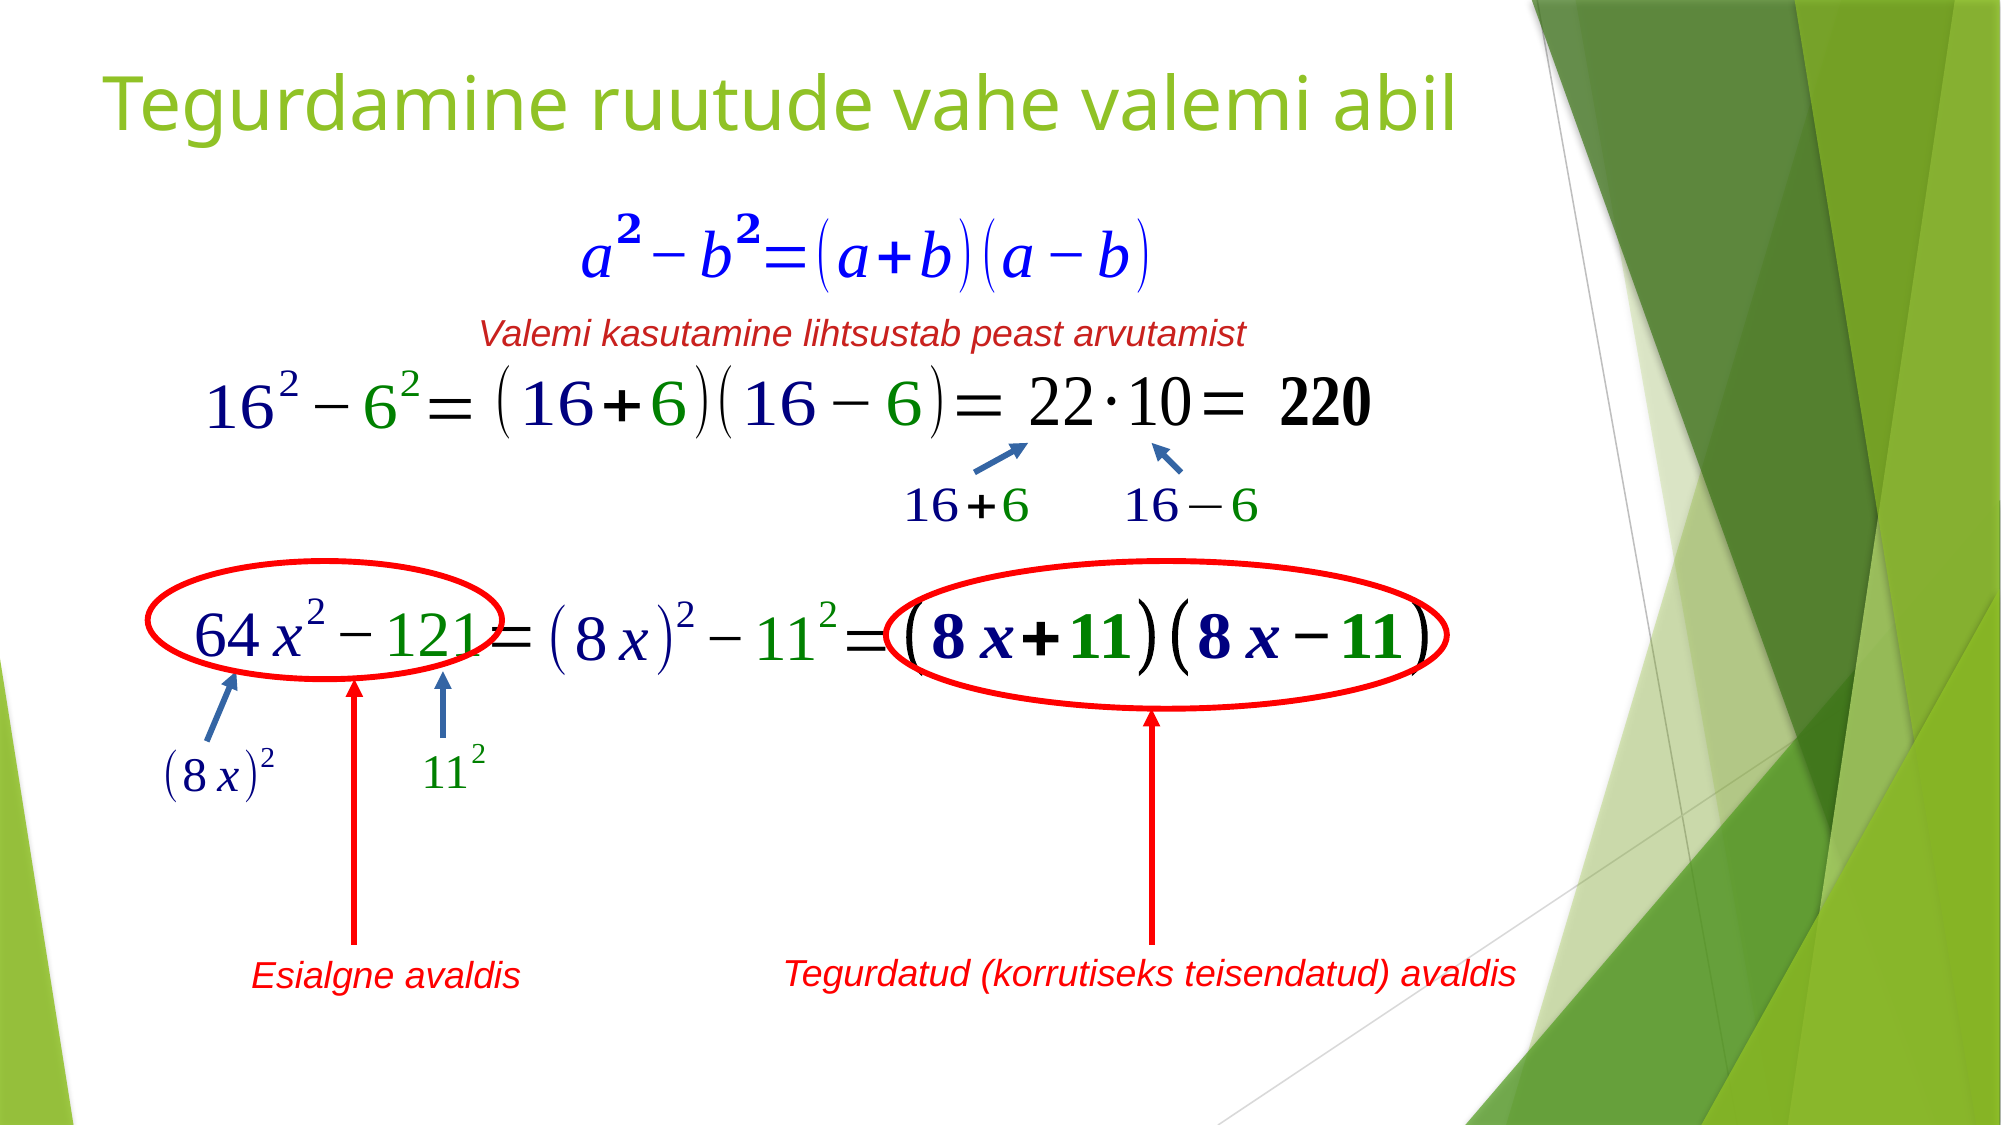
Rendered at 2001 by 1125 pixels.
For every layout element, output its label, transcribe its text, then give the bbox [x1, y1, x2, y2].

text_box Tegurdatud (korrutiseks teisendatud) avaldis [767, 944, 1533, 1002]
title Tegurdamine ruutude vahe valemi abil [87, 48, 1499, 265]
chart [563, 208, 1168, 296]
chart [406, 738, 502, 799]
chart [1397, 596, 1449, 678]
chart [415, 590, 935, 680]
chart [885, 476, 1050, 532]
text_box Valemi kasutamine lihtsustab peast arvutamist [463, 305, 1262, 363]
chart [177, 654, 234, 672]
text_box [885, 561, 1447, 709]
chart [187, 360, 1389, 443]
chart [1105, 476, 1279, 532]
chart [147, 741, 291, 806]
text_box Esialgne avaldis [236, 947, 536, 1004]
text_box [147, 561, 503, 680]
